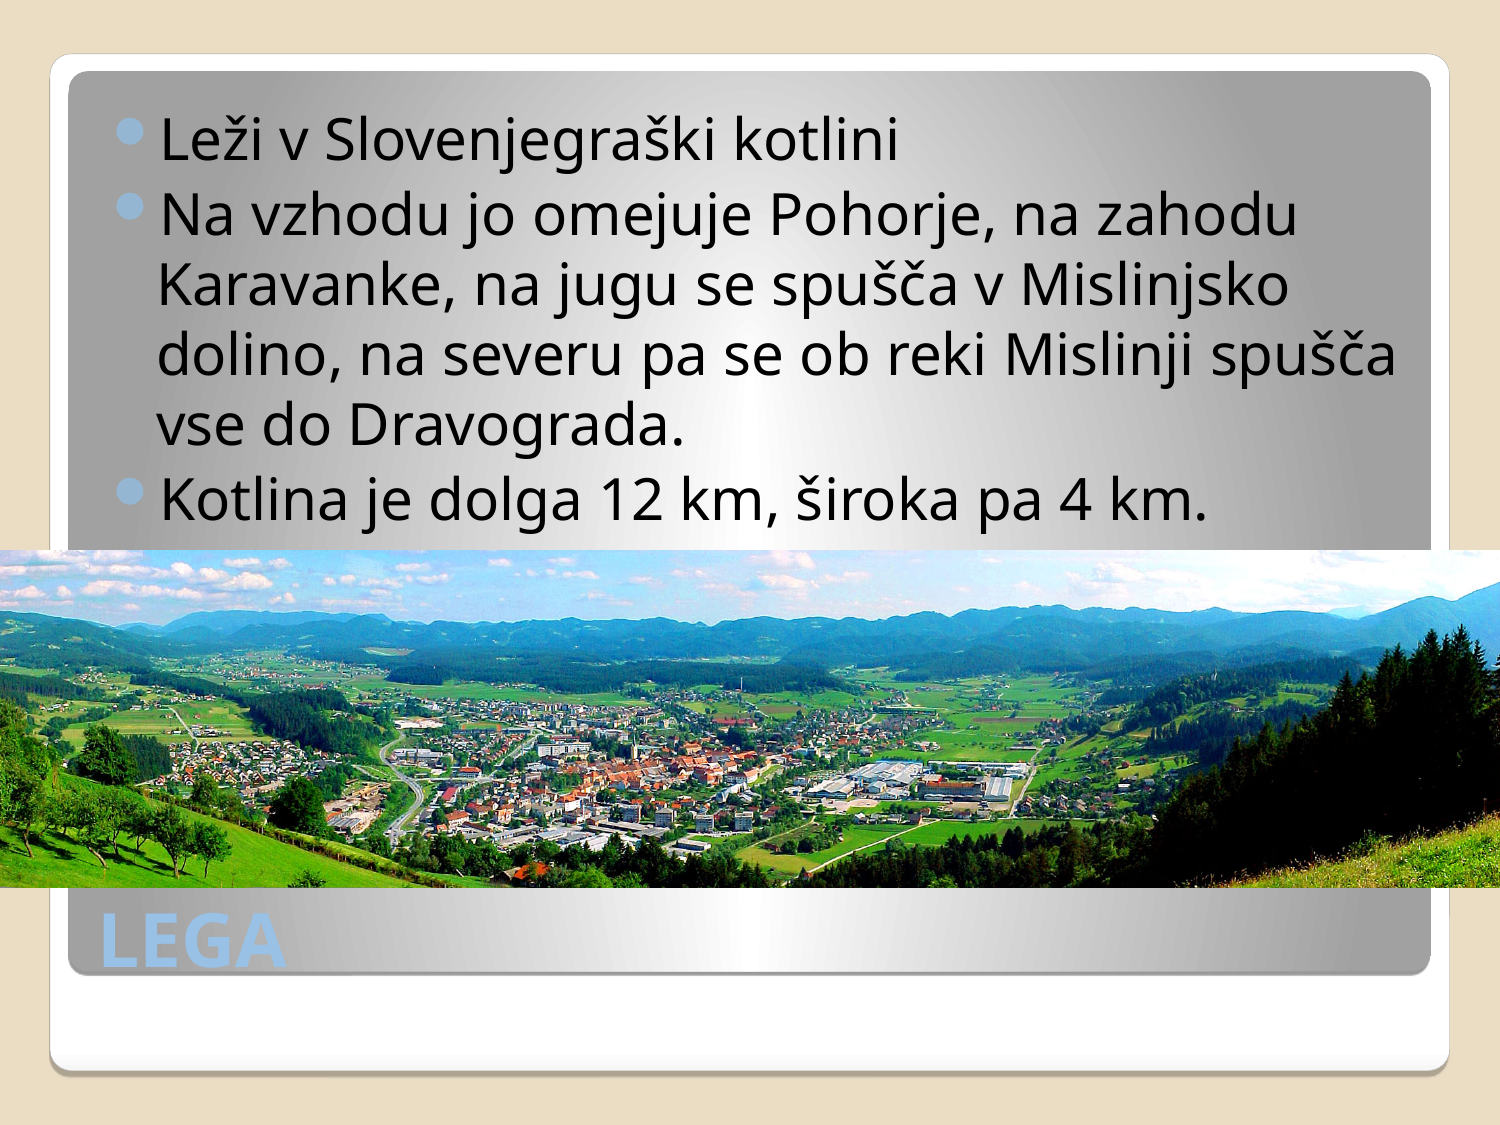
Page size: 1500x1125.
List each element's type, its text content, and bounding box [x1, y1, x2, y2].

list Leži v Slovenjegraški kotlini Na vzhodu jo omejuje Pohorje, na zahodu Karavanke, na jugu se spušča v Mislinjsko dolino, na severu pa se ob reki Mislinji spušča vse do Dravograda. Kotlina je dolga 12 km, široka pa 4 km. [82, 86, 1425, 550]
title LEGA [82, 888, 1425, 991]
picture [0, 550, 1500, 888]
